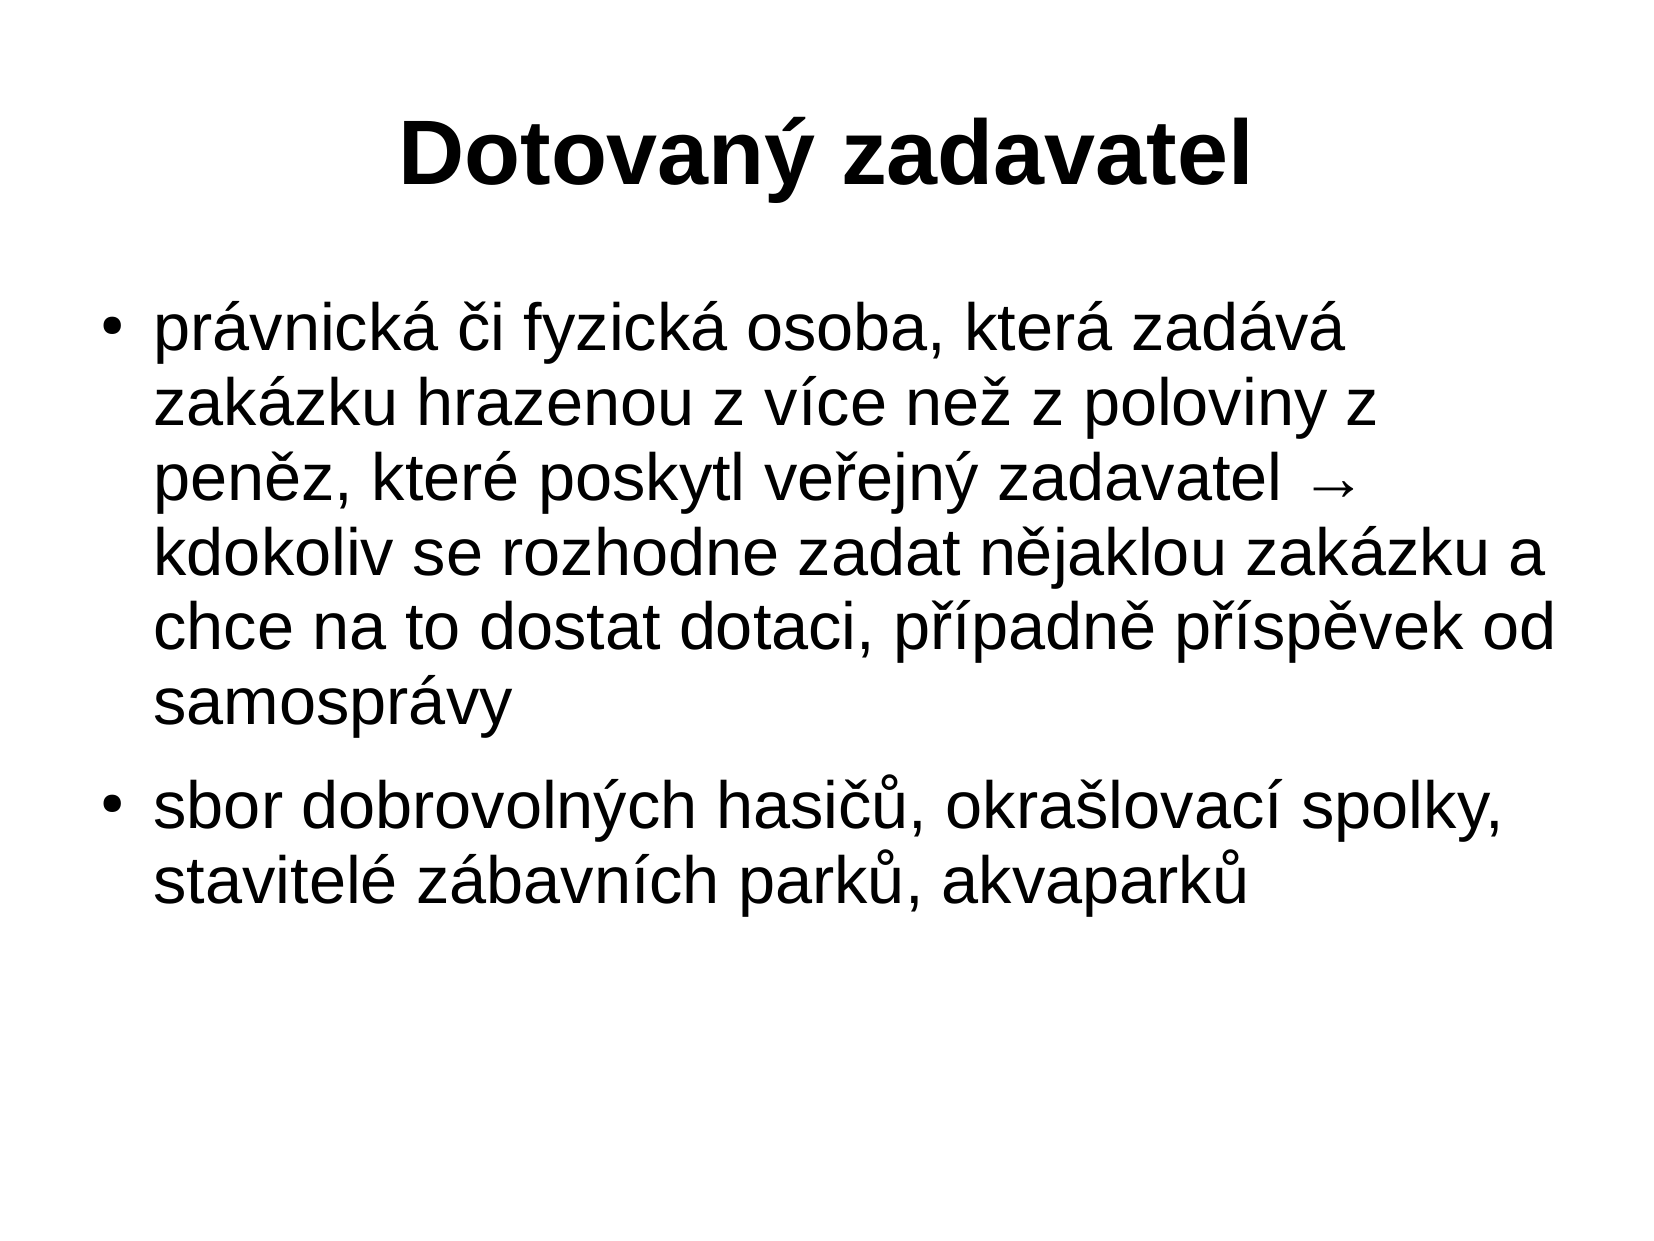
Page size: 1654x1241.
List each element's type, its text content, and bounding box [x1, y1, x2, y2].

title Dotovaný zadavatel [82, 49, 1571, 257]
list právnická či fyzická osoba, která zadává zakázku hrazenou z více než z poloviny z peněz, které poskytl veřejný zadavatel → kdokoliv se rozhodne zadat nějaklou zakázku a chce na to dostat dotaci, případně příspěvek od samosprávy sbor dobrovolných hasičů, okrašlovací spolky, stavitelé zábavních parků, akvaparků [82, 290, 1571, 1109]
